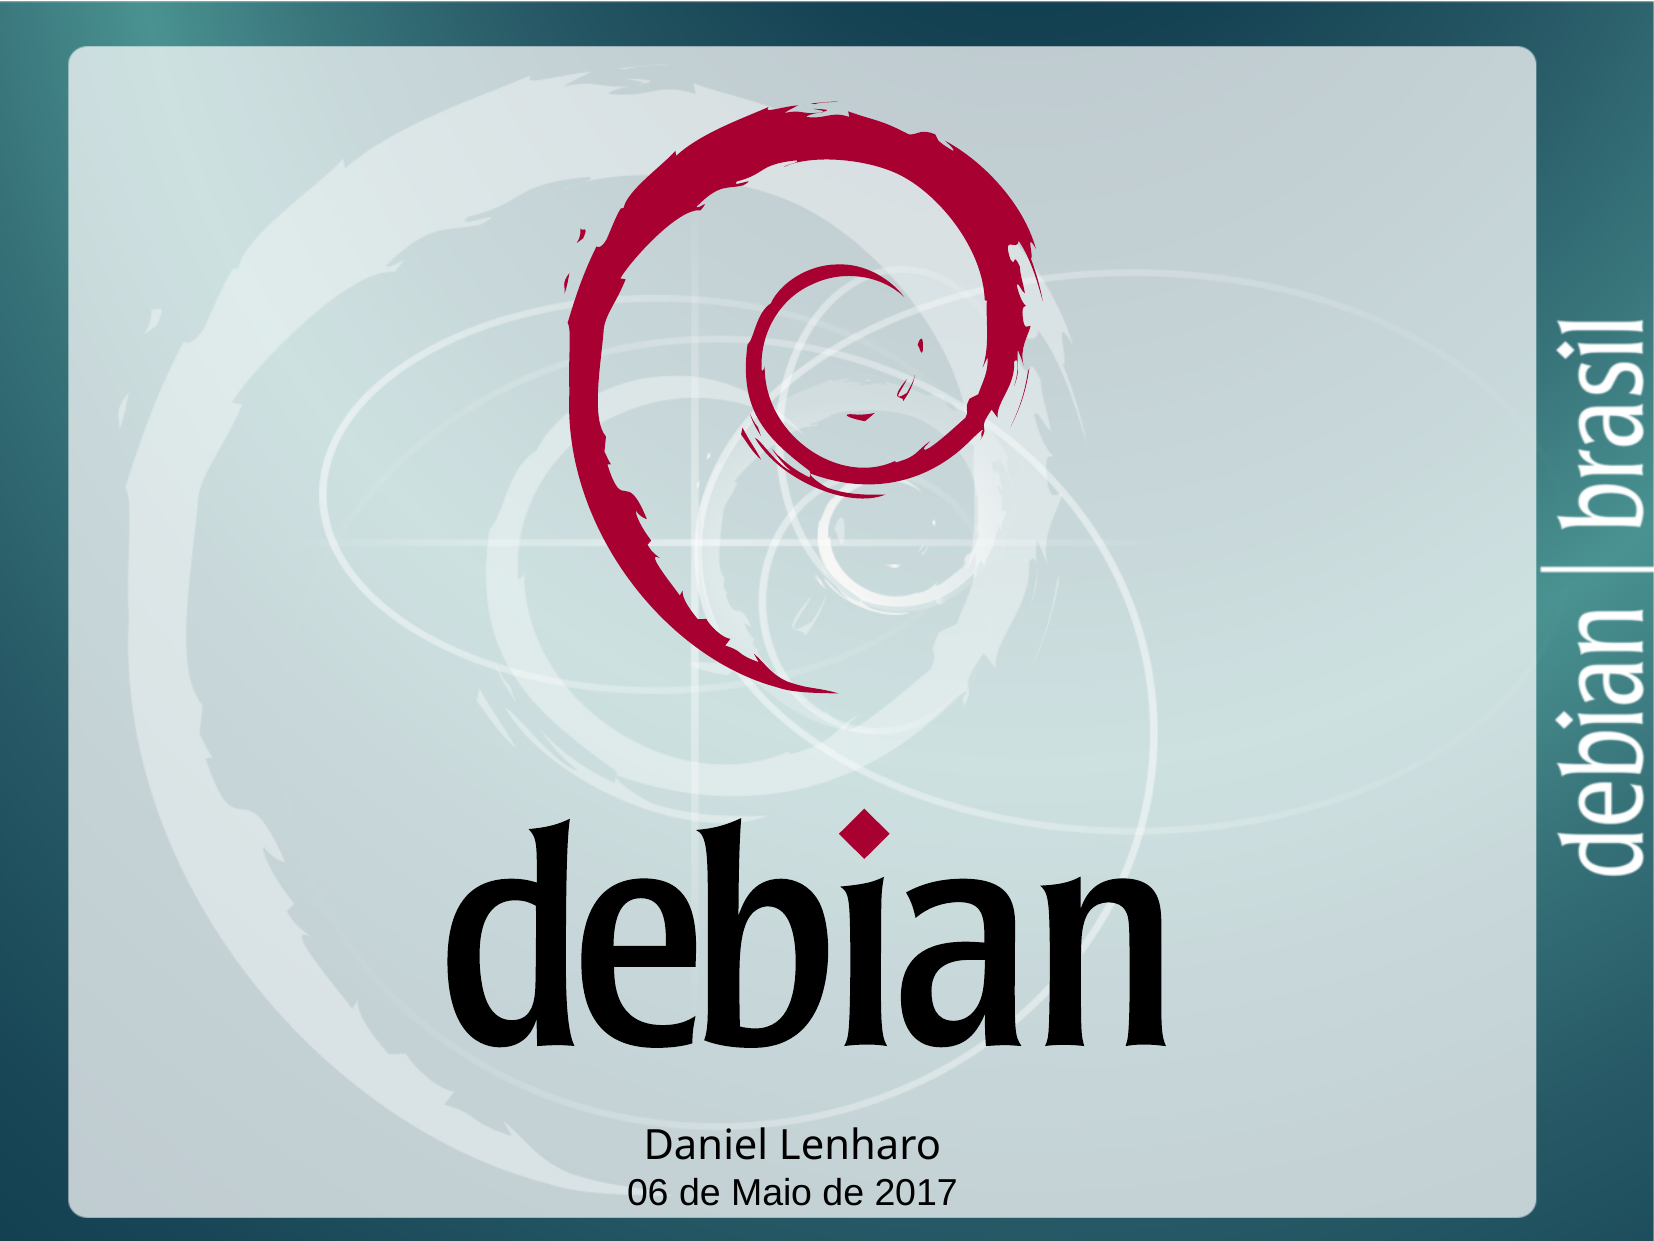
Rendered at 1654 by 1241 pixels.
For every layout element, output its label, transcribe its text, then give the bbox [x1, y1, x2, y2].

picture [0, 0, 1654, 1241]
text_box Daniel Lenharo 06 de Maio de 2017 [612, 1107, 1406, 1217]
